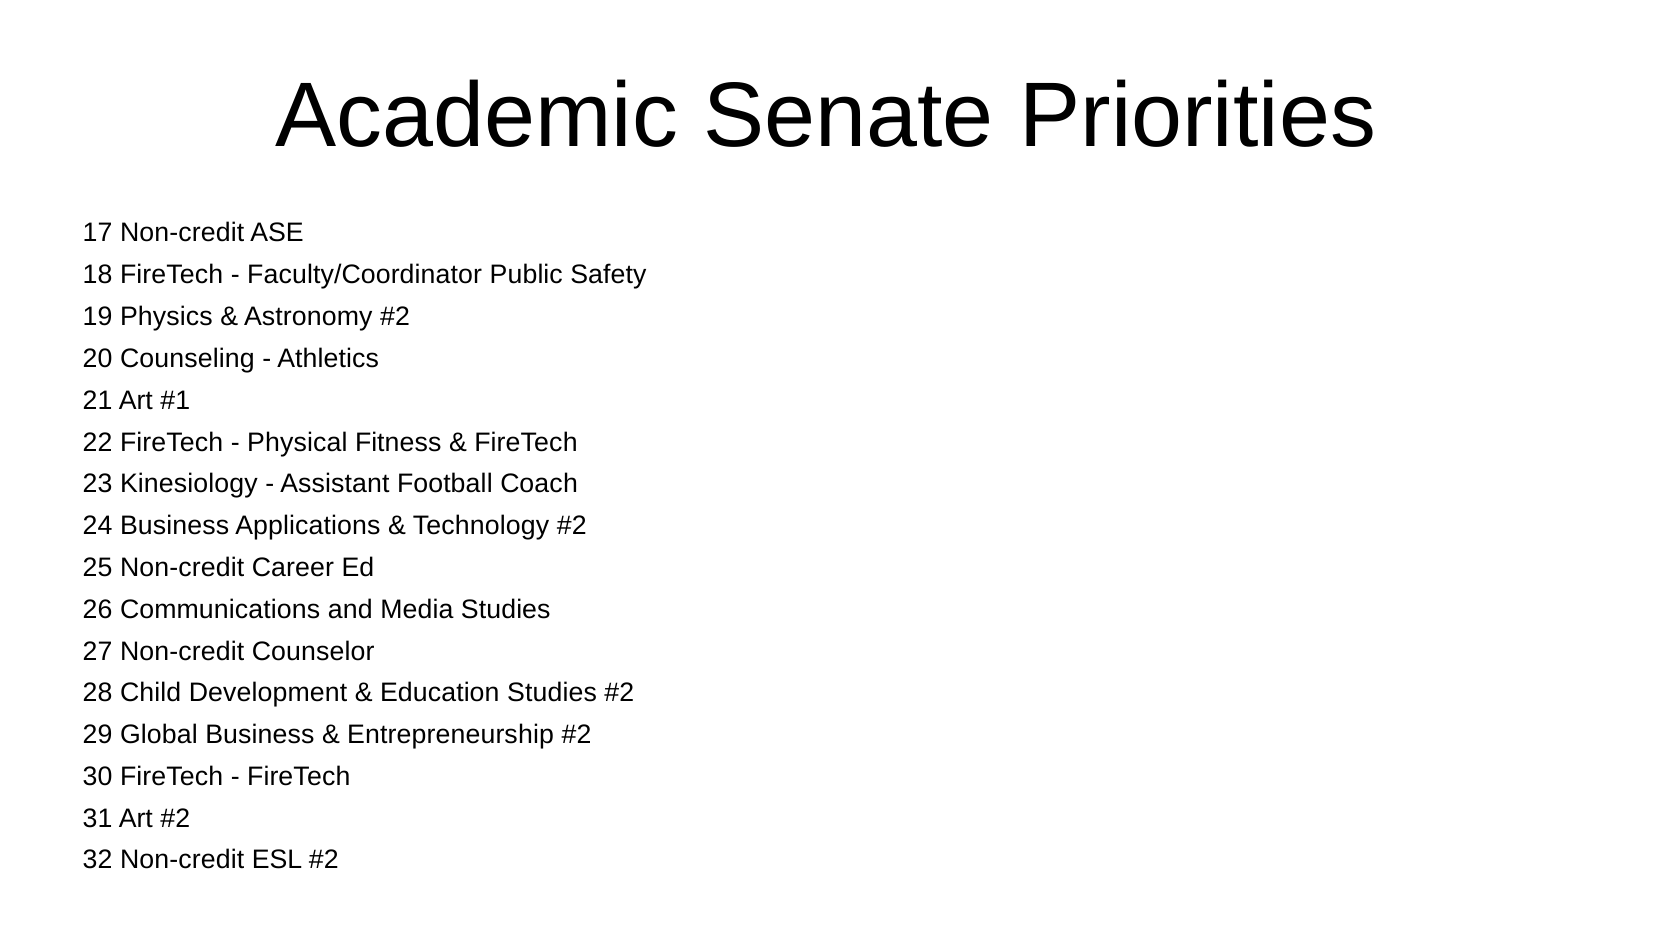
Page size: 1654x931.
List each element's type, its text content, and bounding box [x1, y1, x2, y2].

title Academic Senate Priorities [82, 37, 1571, 193]
list 17 Non-credit ASE 18 FireTech - Faculty/Coordinator Public Safety 19 Physics & Astronomy #2 20 Counseling - Athletics 21 Art #1 22 FireTech - Physical Fitness & FireTech 23 Kinesiology - Assistant Football Coach 24 Business Applications & Technology #2 25 Non-credit Career Ed 26 Communications and Media Studies 27 Non-credit Counselor 28 Child Development & Education Studies #2 29 Global Business & Entrepreneurship #2 30 FireTech - FireTech 31 Art #2 32 Non-credit ESL #2 [82, 217, 1571, 886]
